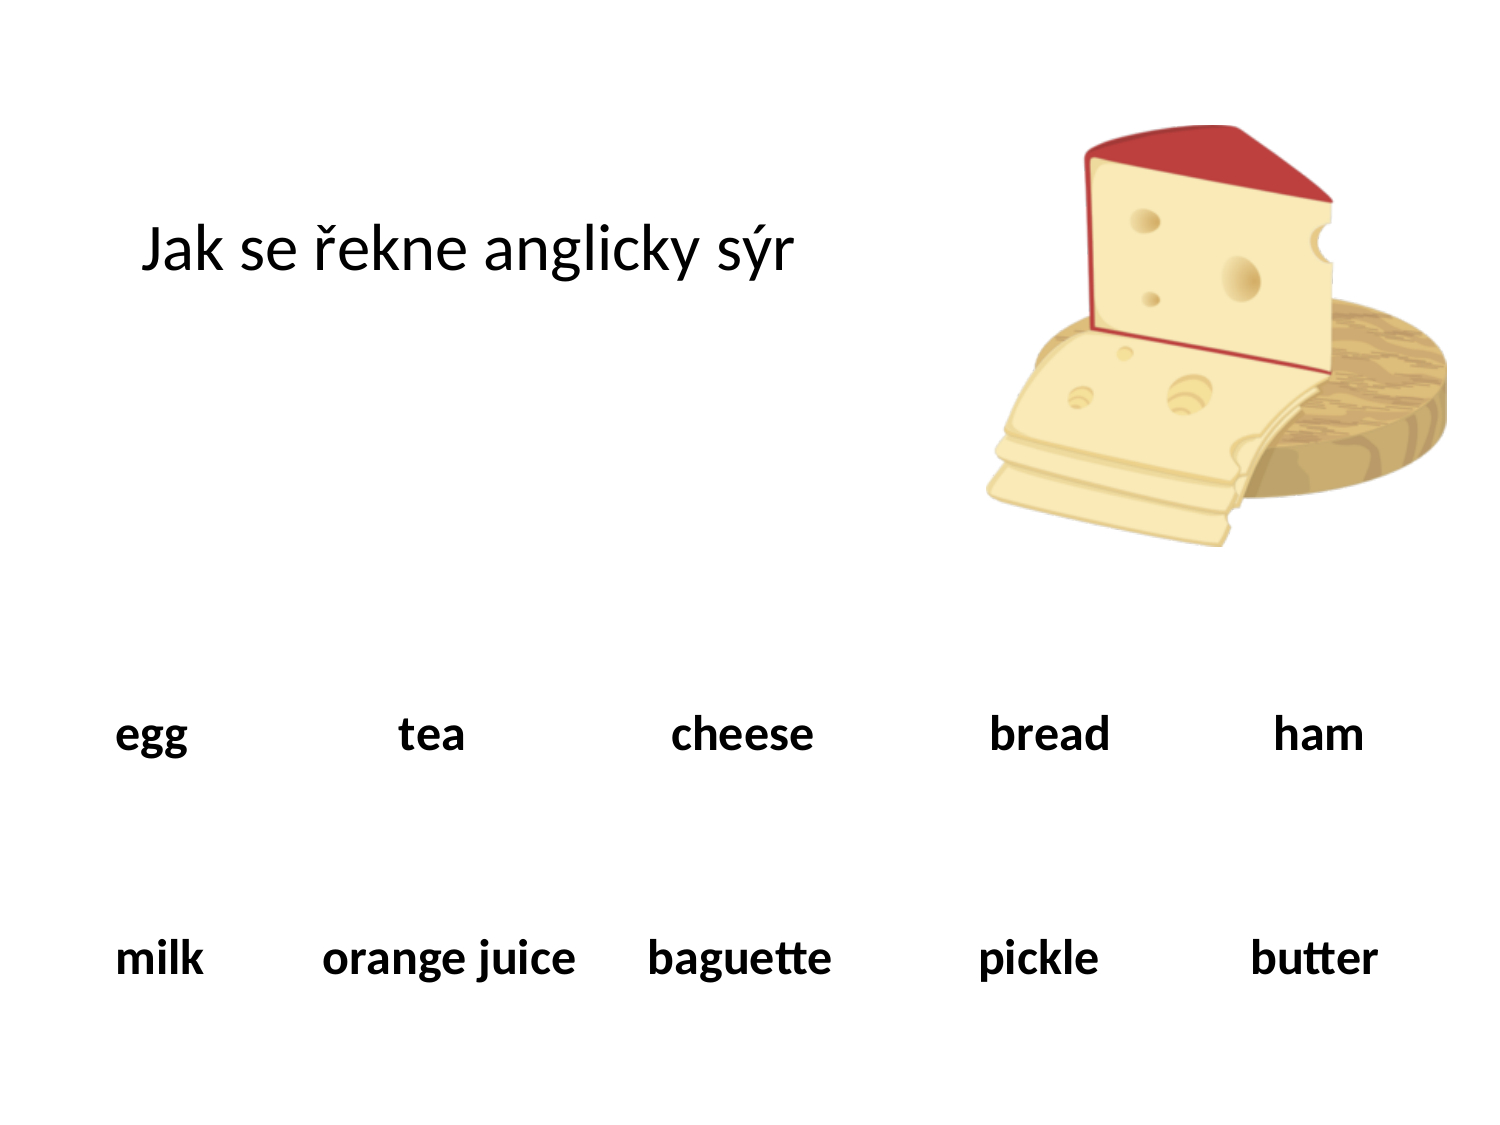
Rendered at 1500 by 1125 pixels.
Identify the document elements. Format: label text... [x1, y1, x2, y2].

text_box milk [100, 916, 220, 993]
table_header [1200, 610, 1500, 840]
text_box bread [975, 692, 1127, 768]
text_box cheese [656, 692, 830, 768]
table_cell [1200, 840, 1500, 1070]
table_header [0, 610, 300, 840]
table_cell [300, 840, 600, 1070]
table_header [900, 610, 1200, 840]
text_box butter [1235, 916, 1395, 993]
picture [986, 125, 1447, 547]
text_box orange juice [307, 916, 592, 993]
table_cell [600, 840, 900, 1070]
text_box pickle [963, 916, 1115, 993]
table_header [600, 610, 900, 840]
text_box Jak se řekne anglicky sýr [126, 196, 812, 292]
text_box egg [101, 692, 204, 768]
table_header [300, 610, 600, 840]
text_box tea [384, 692, 482, 768]
table_cell [900, 840, 1200, 1070]
table_cell [0, 840, 300, 1070]
text_box ham [1258, 692, 1381, 768]
text_box baguette [633, 916, 849, 993]
